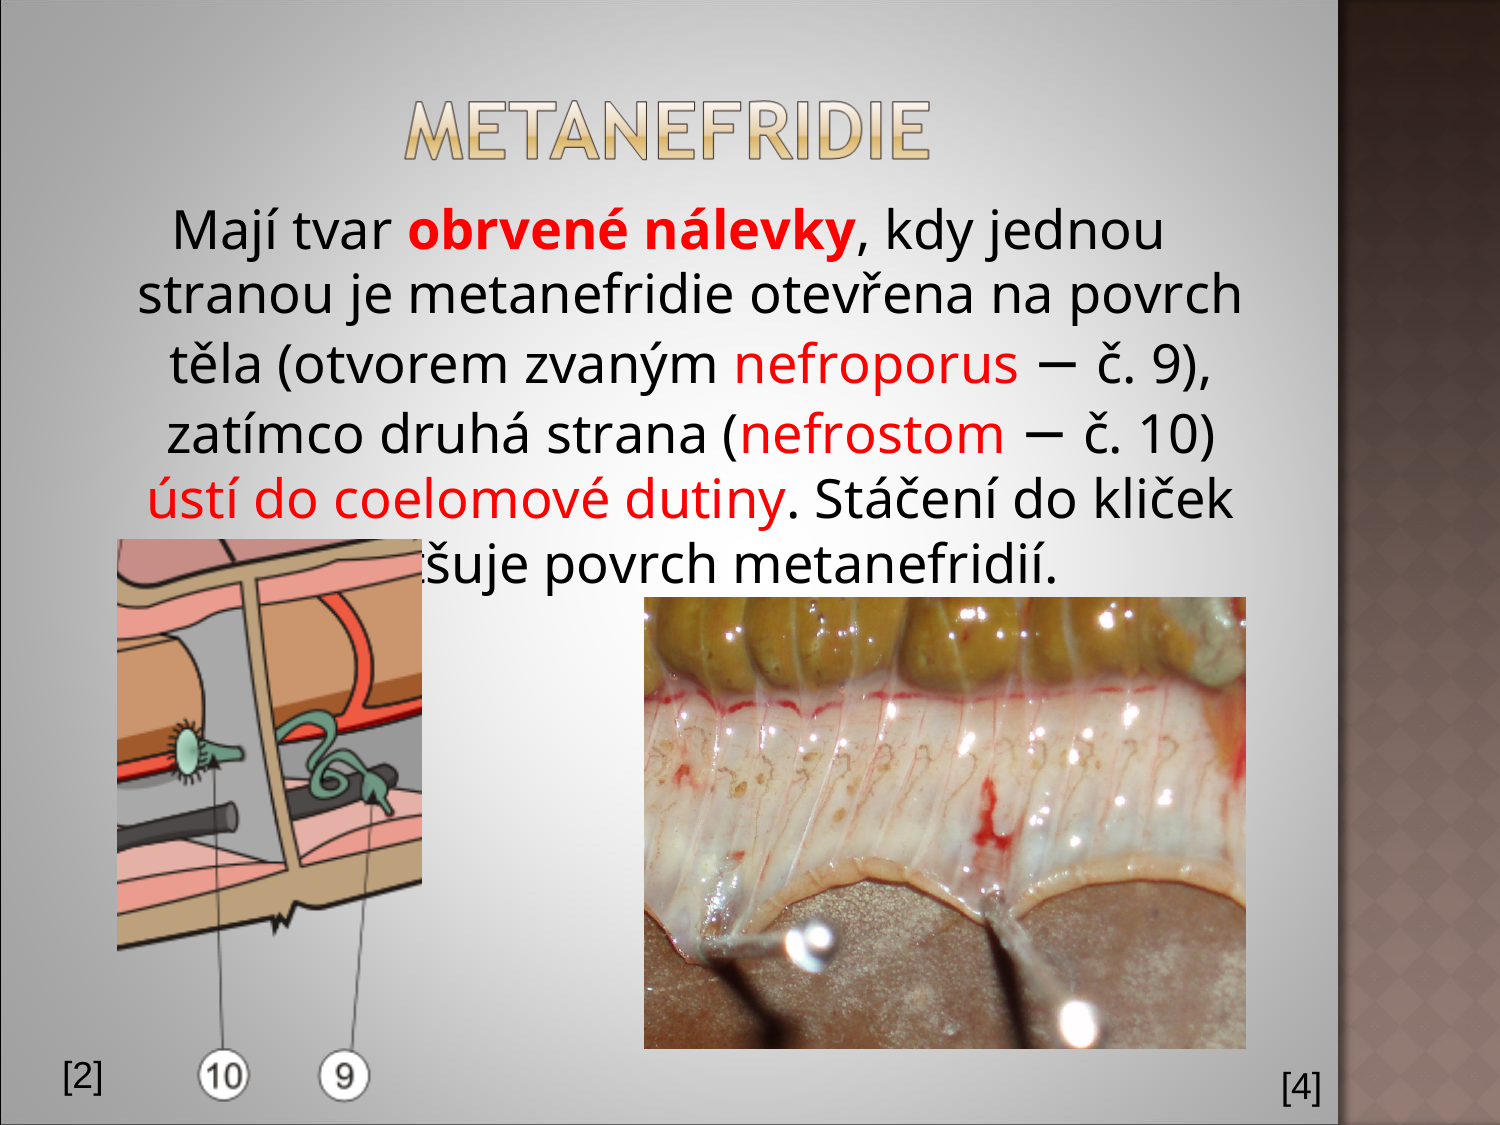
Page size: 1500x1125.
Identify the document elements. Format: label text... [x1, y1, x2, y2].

text_box [4] [1266, 1054, 1338, 1116]
picture [0, 0, 1500, 1125]
list Mají tvar obrvené nálevky, kdy jednou stranou je metanefridie otevřena na povrch těla (otvorem zvaným nefroporus − č. 9), zatímco druhá strana (nefrostom − č. 10) ústí do coelomové dutiny. Stáčení do kliček zvětšuje povrch metanefridií. [75, 187, 1263, 1060]
text_box [73, 52, 1265, 178]
text_box [2] [47, 1042, 119, 1104]
